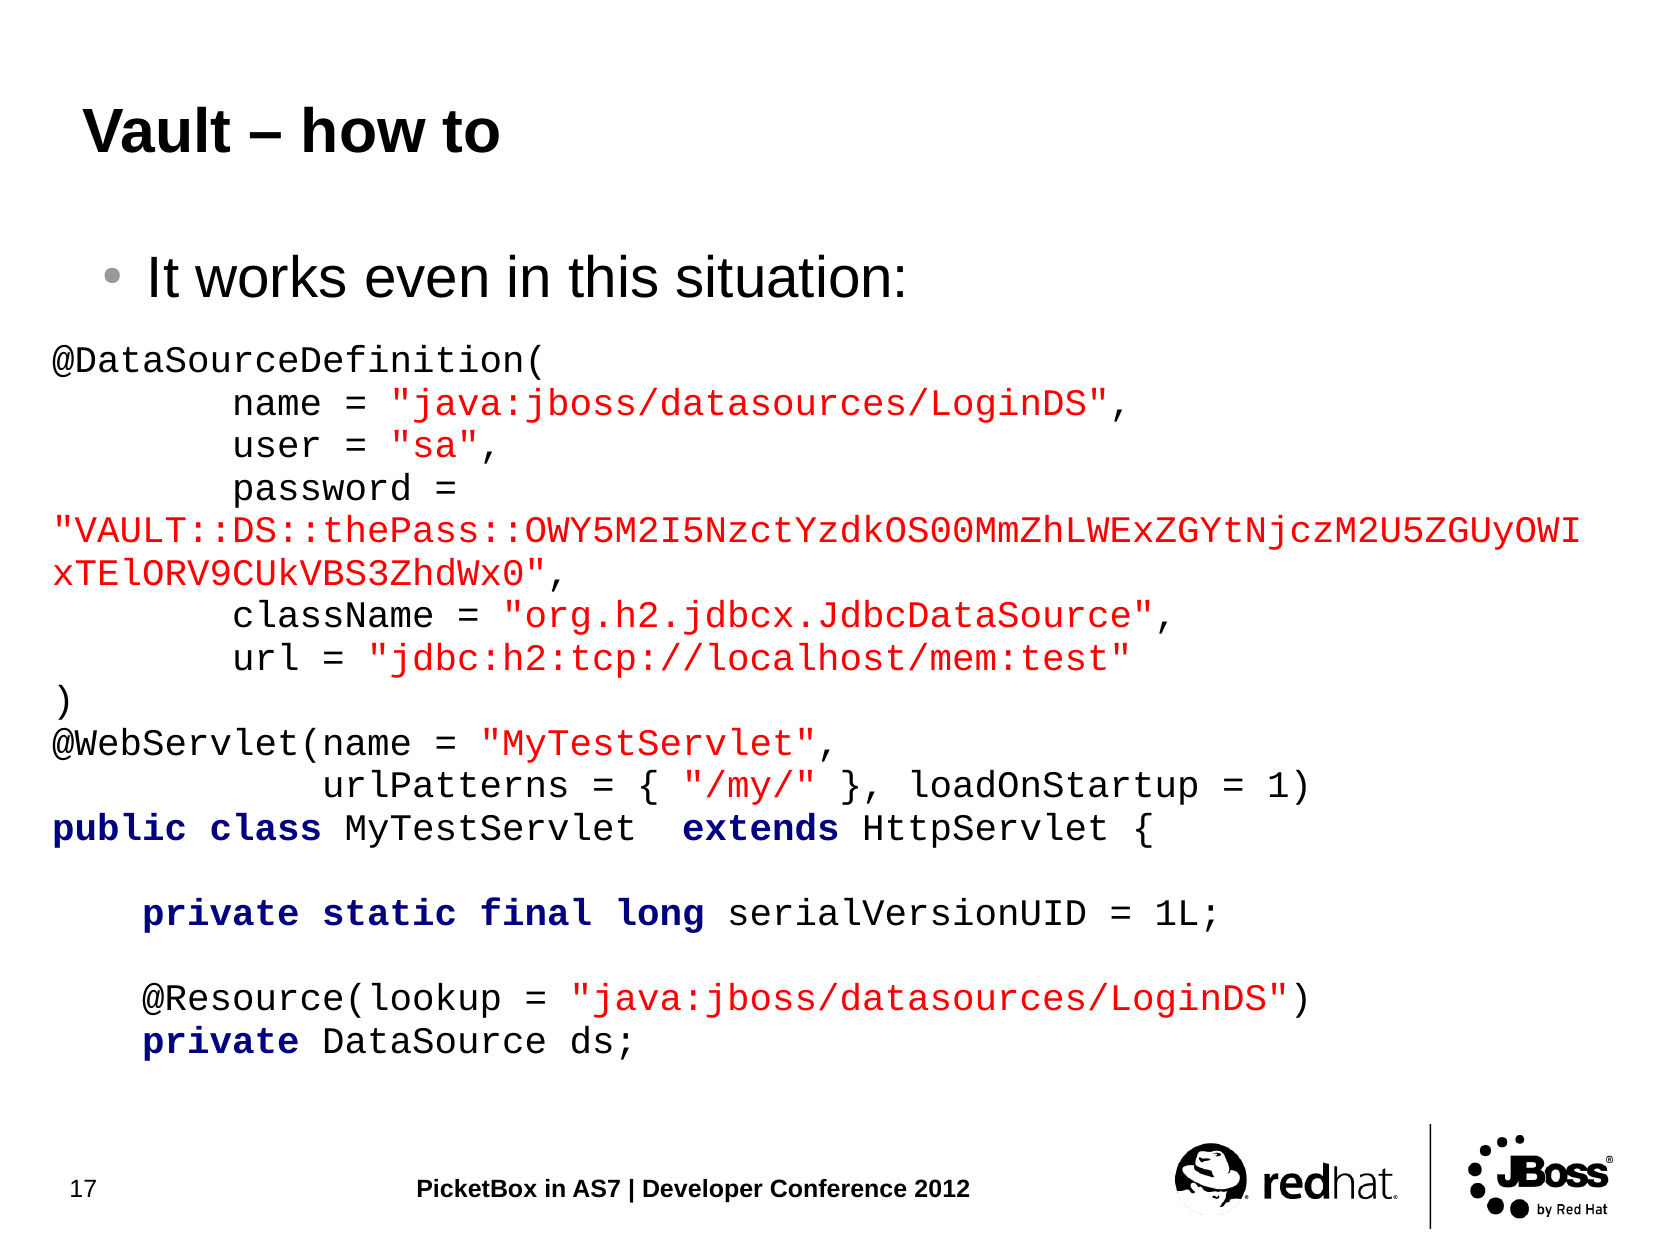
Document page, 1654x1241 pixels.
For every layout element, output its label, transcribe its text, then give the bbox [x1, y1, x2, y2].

picture [1175, 1126, 1613, 1229]
text_box @DataSourceDefinition( name = "java:jboss/datasources/LoginDS", user = "sa", password = "VAULT::DS::thePass::OWY5M2I5NzctYzdkOS00MmZhLWExZGYtNjczM2U5ZGUyOWIxTElORV9CUkVBS3ZhdWx0", className = "org.h2.jdbcx.JdbcDataSource", url = "jdbc:h2:tcp://localhost/mem:test" ) @WebServlet(name = "MyTestServlet", urlPatterns = { "/my/" }, loadOnStartup = 1) public class MyTestServlet extends HttpServlet { private static final long serialVersionUID = 1L; @Resource(lookup = "java:jboss/datasources/LoginDS") private DataSource ds; [37, 334, 1613, 1126]
title Vault – how to [82, 37, 1571, 226]
list It works even in this situation: [86, 244, 1576, 334]
